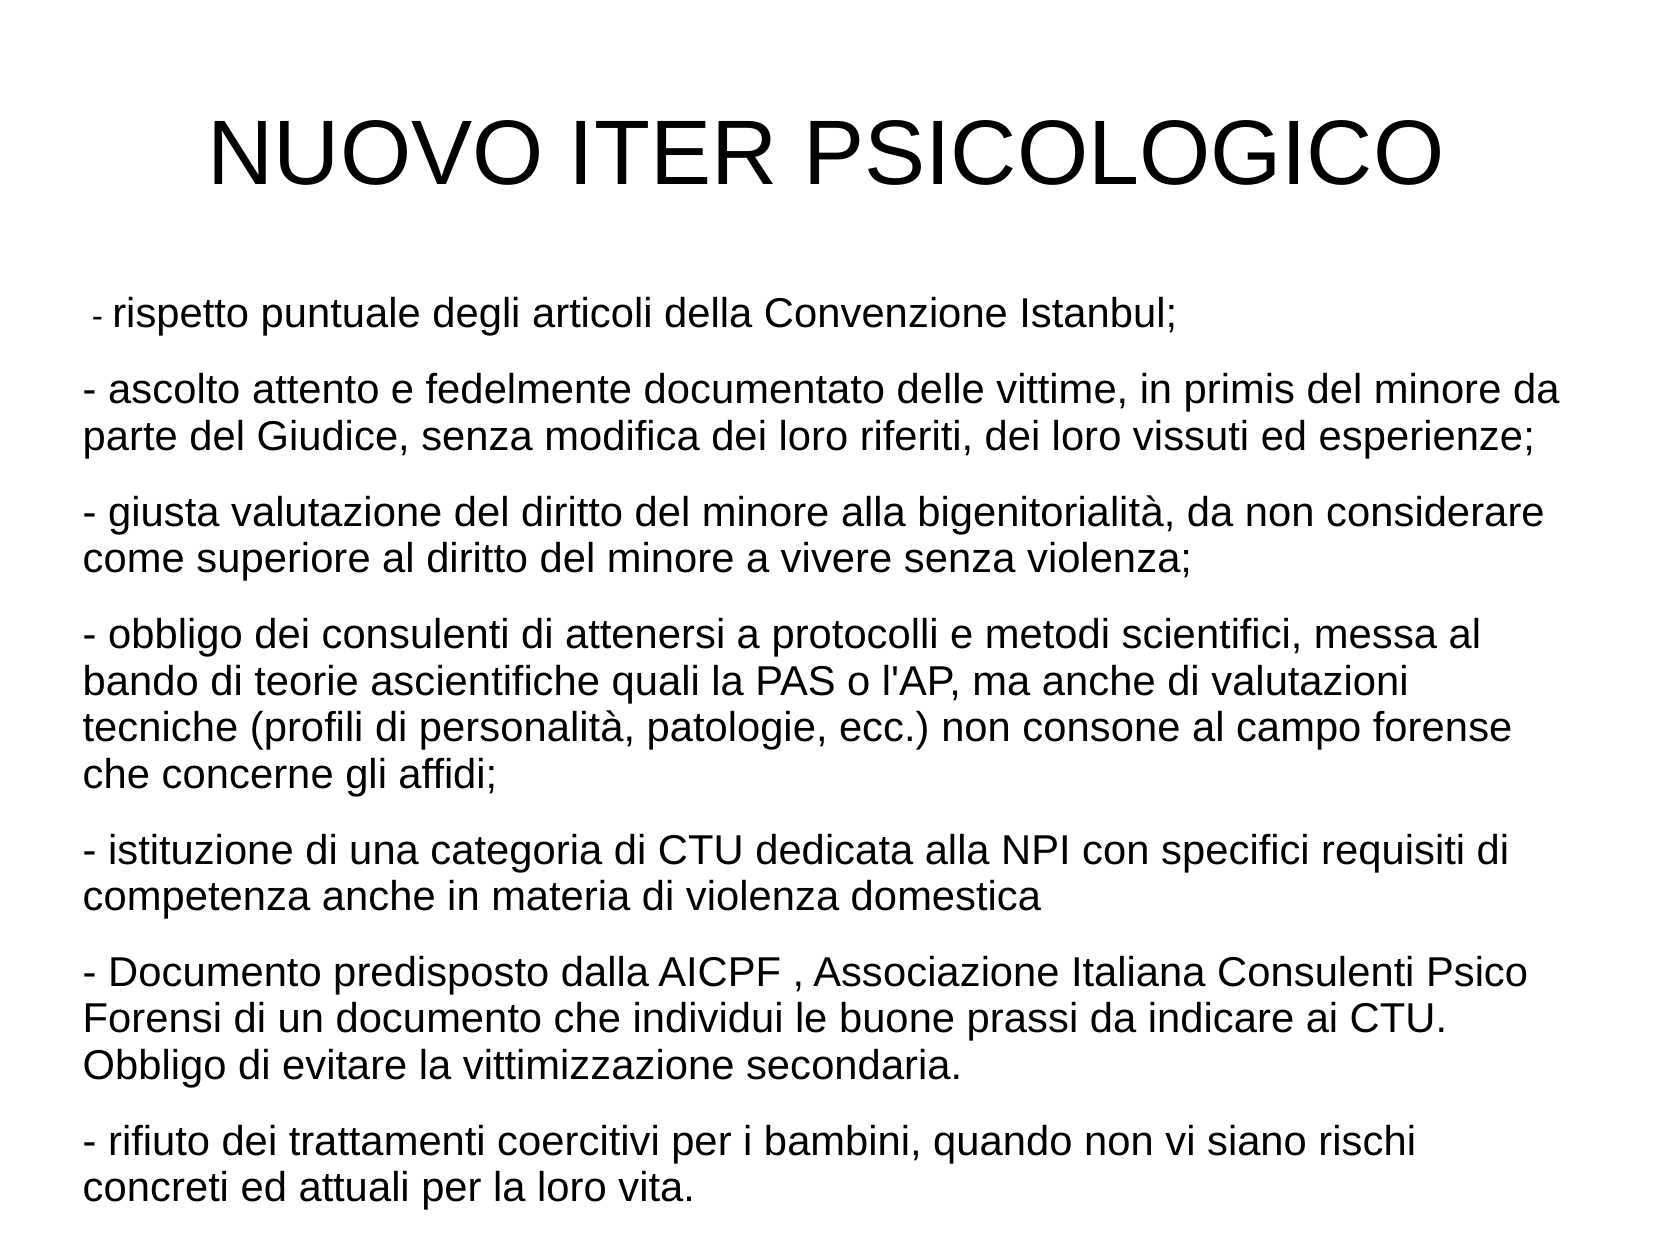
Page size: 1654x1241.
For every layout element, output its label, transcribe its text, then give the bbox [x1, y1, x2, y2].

list - rispetto puntuale degli articoli della Convenzione Istanbul; - ascolto attento e fedelmente documentato delle vittime, in primis del minore da parte del Giudice, senza modifica dei loro riferiti, dei loro vissuti ed esperienze; - giusta valutazione del diritto del minore alla bigenitorialità, da non considerare come superiore al diritto del minore a vivere senza violenza; - obbligo dei consulenti di attenersi a protocolli e metodi scientifici, messa al bando di teorie ascientifiche quali la PAS o l'AP, ma anche di valutazioni tecniche (profili di personalità, patologie, ecc.) non consone al campo forense che concerne gli affidi; - istituzione di una categoria di CTU dedicata alla NPI con specifici requisiti di competenza anche in materia di violenza domestica - Documento predisposto dalla AICPF , Associazione Italiana Consulenti Psico Forensi di un documento che individui le buone prassi da indicare ai CTU. Obbligo di evitare la vittimizzazione secondaria. - rifiuto dei trattamenti coercitivi per i bambini, quando non vi siano rischi concreti ed attuali per la loro vita. [82, 290, 1571, 1241]
title NUOVO ITER PSICOLOGICO [82, 49, 1571, 257]
